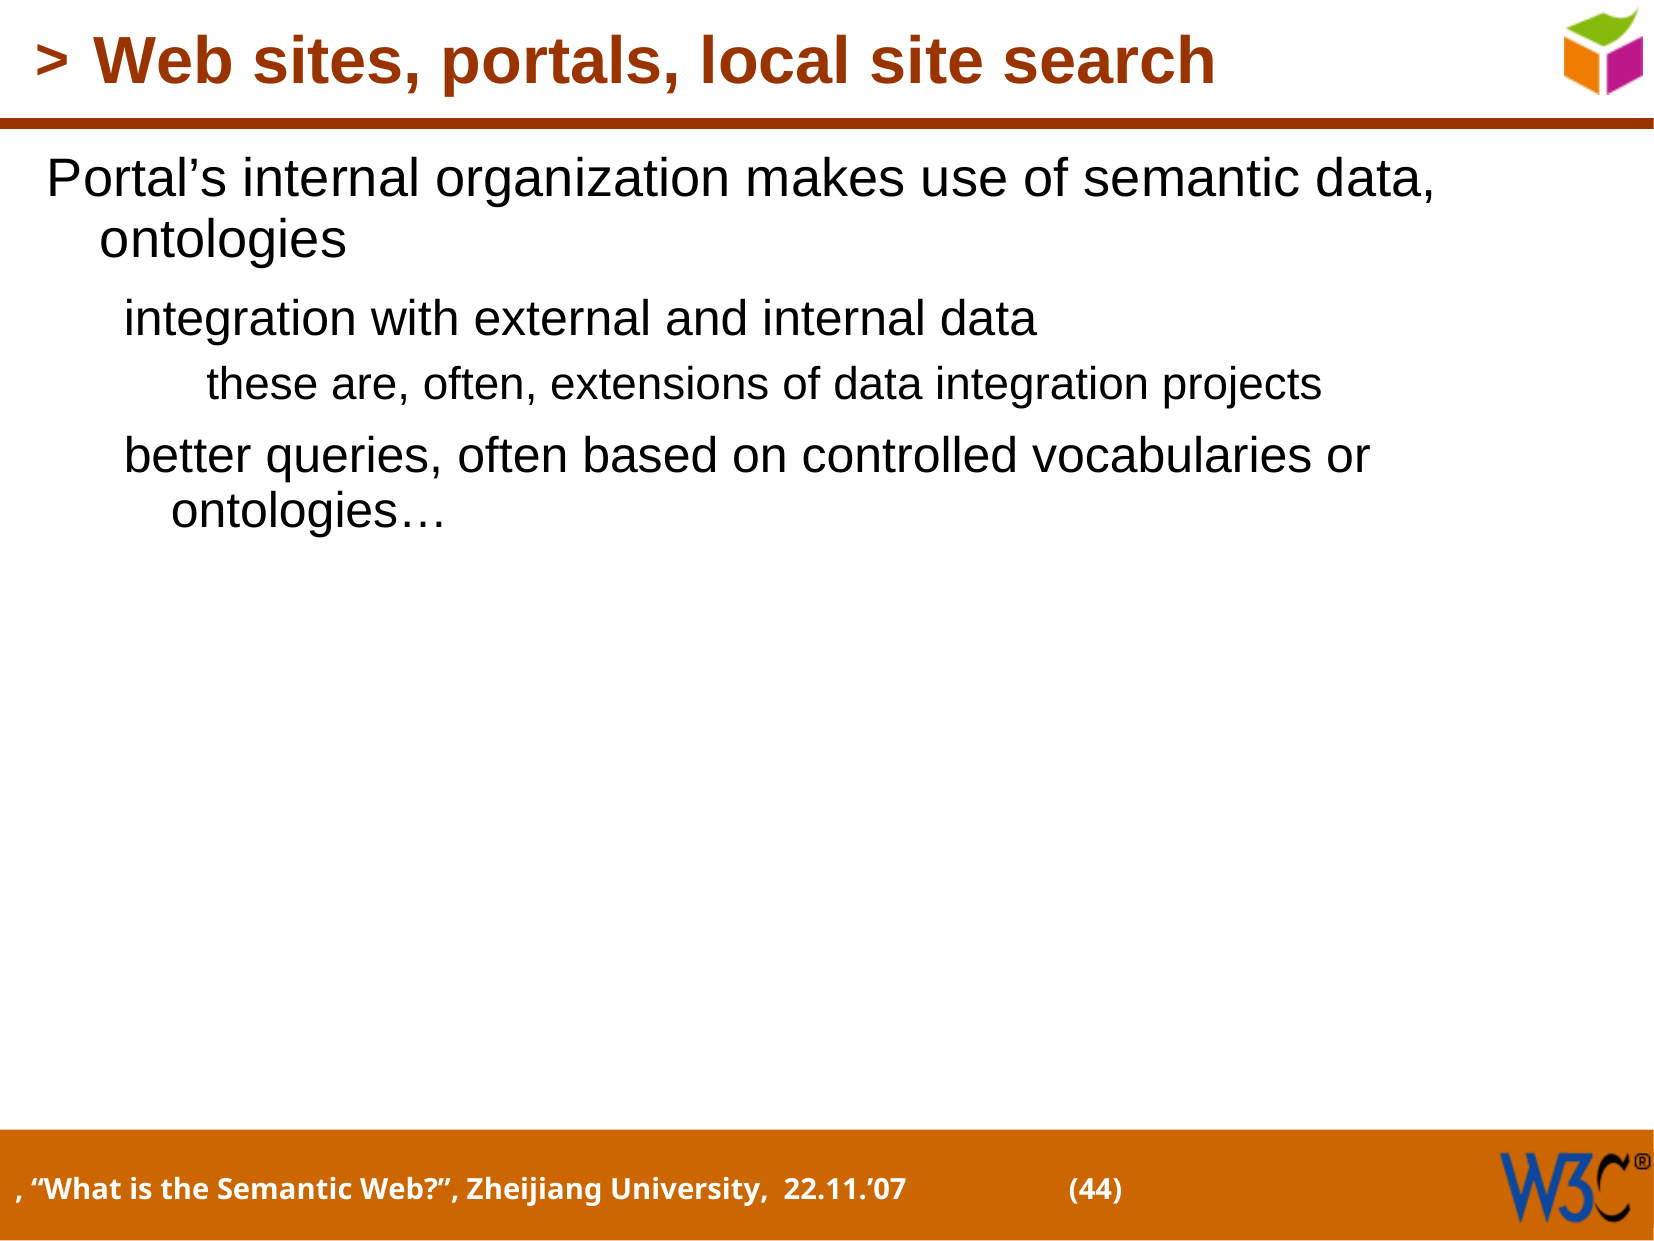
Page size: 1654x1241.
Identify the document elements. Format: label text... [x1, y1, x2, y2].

picture [1564, 5, 1643, 95]
list Portal’s internal organization makes use of semantic data, ontologies integration with external and internal data these are, often, extensions of data integration projects better queries, often based on controlled vocabularies or ontologies… [29, 147, 1654, 1119]
title Web sites, portals, local site search [93, 7, 1493, 111]
picture [1495, 1149, 1654, 1228]
